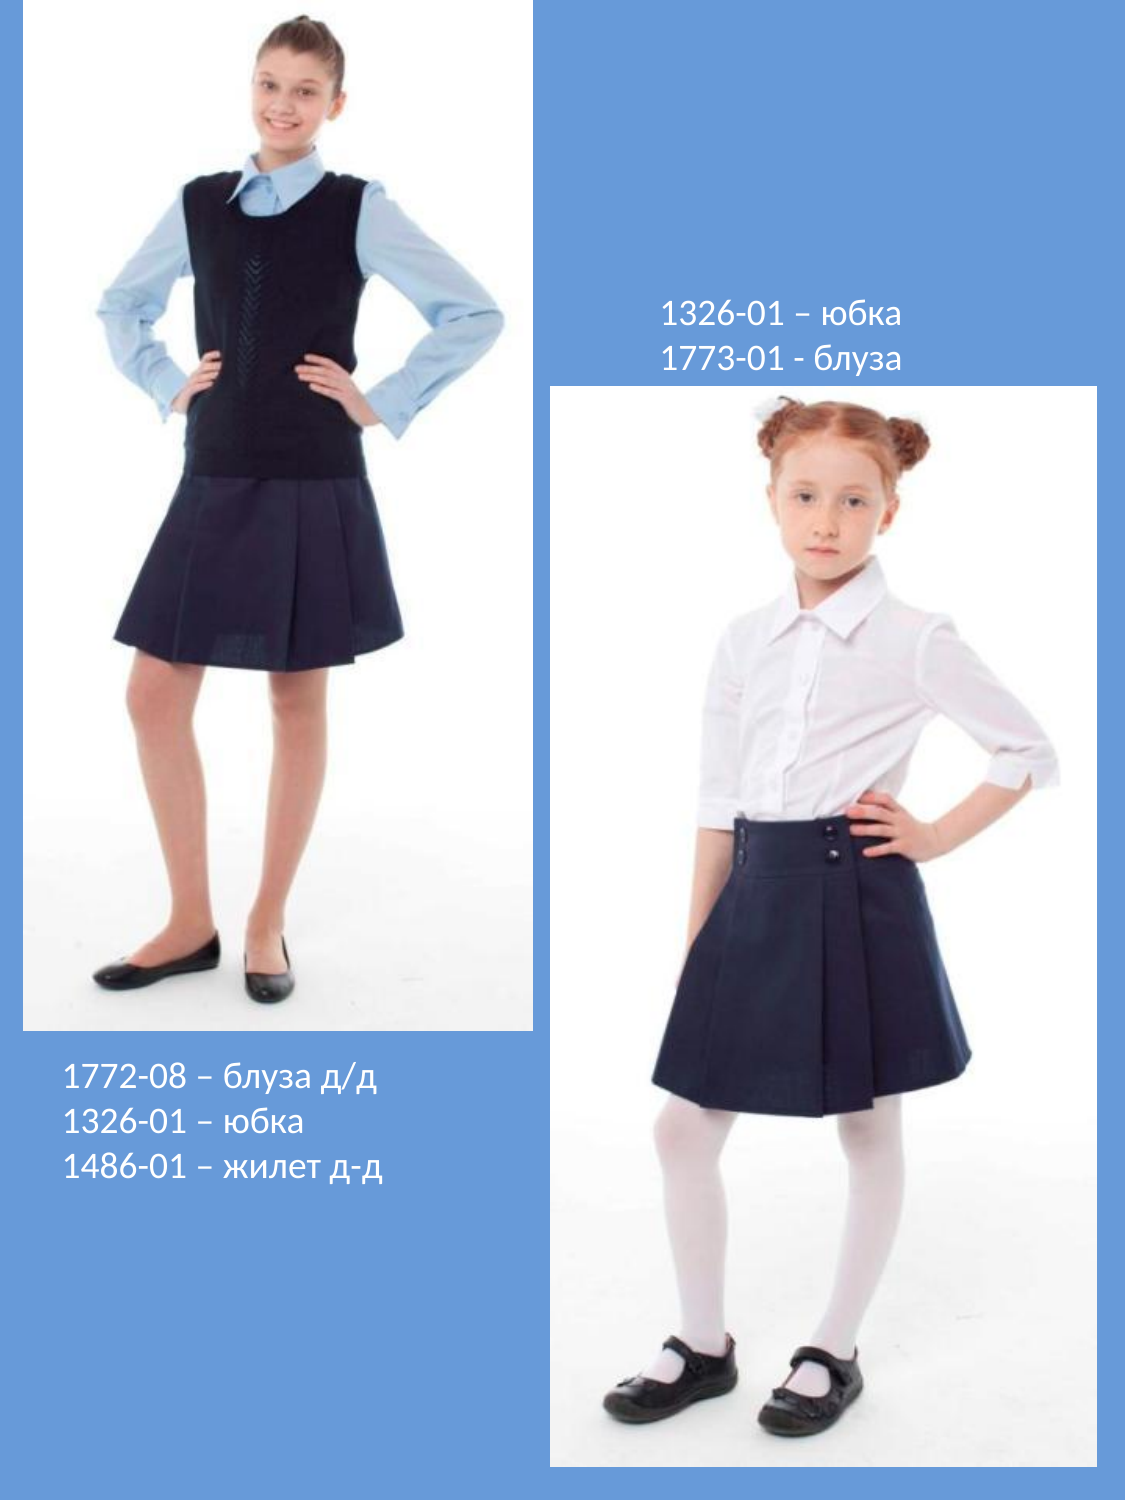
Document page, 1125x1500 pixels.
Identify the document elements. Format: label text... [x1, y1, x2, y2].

text_box 1772-08 – блуза д/д 1326-01 – юбка 1486-01 – жилет д-д [46, 949, 539, 1243]
picture [550, 386, 1097, 1467]
picture [23, 0, 533, 1031]
text_box 1326-01 – юбка 1773-01 - блуза [644, 164, 1090, 457]
